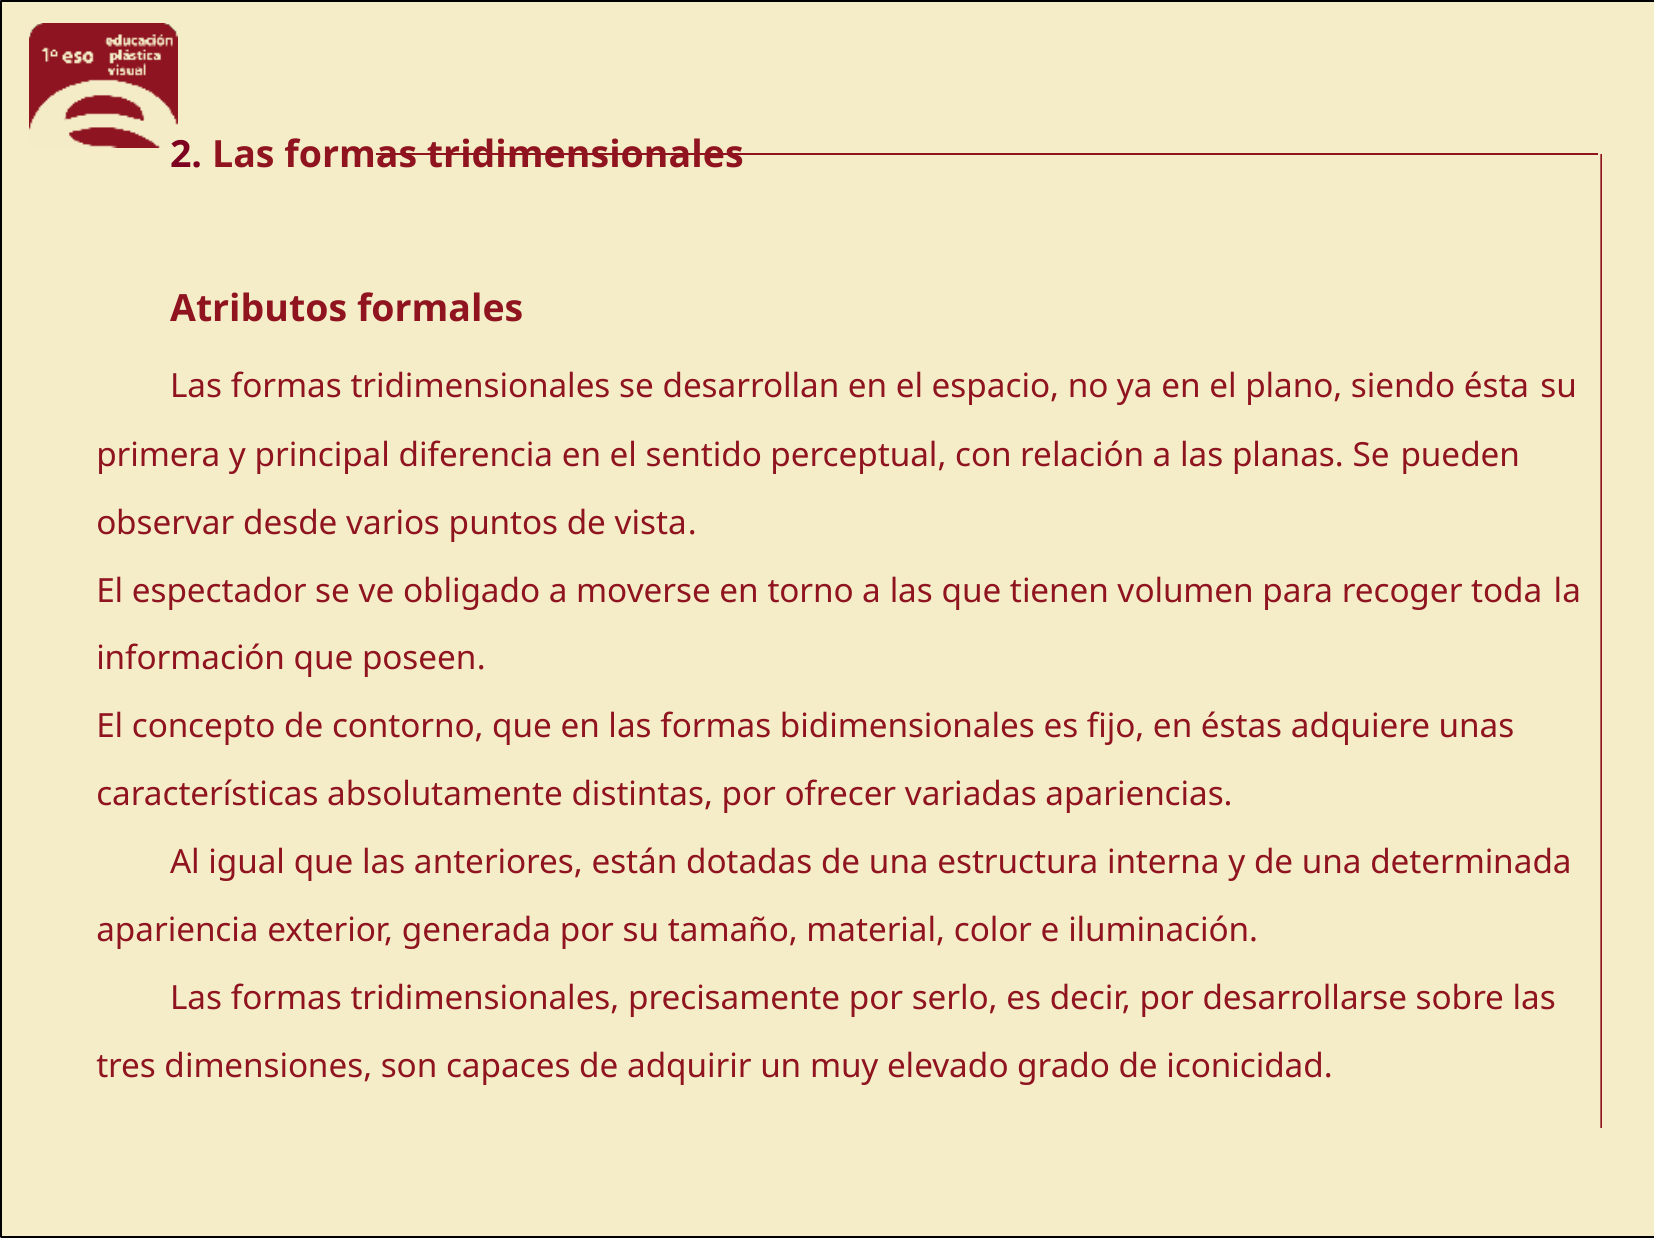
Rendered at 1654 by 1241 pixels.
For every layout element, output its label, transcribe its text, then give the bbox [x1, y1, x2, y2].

picture [0, 0, 1654, 1241]
text_box 2. Las formas tridimensionales Atributos formales Las formas tridimensionales se desarrollan en el espacio, no ya en el plano, siendo ésta su primera y principal diferencia en el sentido perceptual, con relación a las planas. Se pueden observar desde varios puntos de vista. El espectador se ve obligado a moverse en torno a las que tienen volumen para recoger toda la información que poseen. El concepto de contorno, que en las formas bidimensionales es fijo, en éstas adquiere unas características absolutamente distintas, por ofrecer variadas apariencias. Al igual que las anteriores, están dotadas de una estructura interna y de una determinada apariencia exterior, generada por su tamaño, material, color e iluminación. Las formas tridimensionales, precisamente por serlo, es decir, por desarrollarse sobre las tres dimensiones, son capaces de adquirir un muy elevado grado de iconicidad. [96, 176, 1595, 1158]
